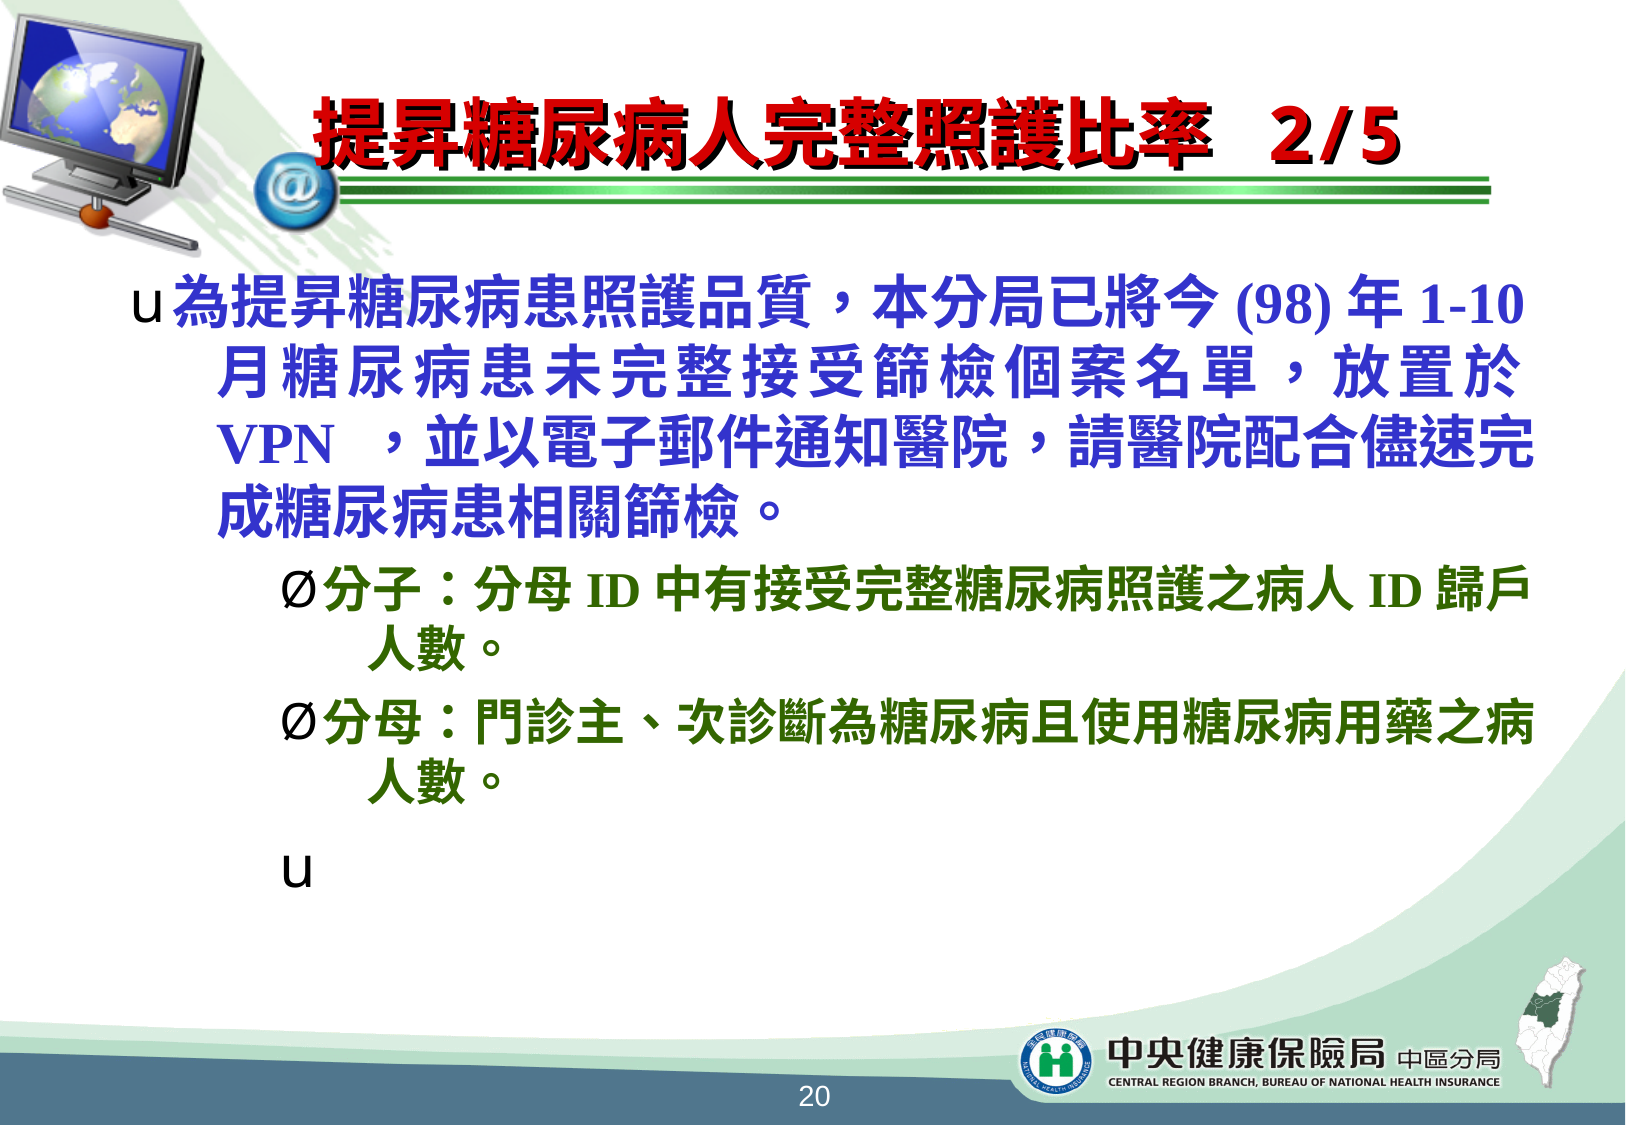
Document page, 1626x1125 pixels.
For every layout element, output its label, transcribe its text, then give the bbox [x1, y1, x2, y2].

text_box 為提昇糖尿病患照護品質，本分局已將今(98)年1-10月糖尿病患未完整接受篩檢個案名單，放置於VPN ，並以電子郵件通知醫院，請醫院配合儘速完成糖尿病患相關篩檢。 分子：分母ID中有接受完整糖尿病照護之病人ID歸戶人數。 分母：門診主、次診斷為糖尿病且使用糖尿病用藥之病人數。 [27, 257, 1551, 938]
text_box [624, 1065, 1005, 1125]
title 提昇糖尿病人完整照護比率 2/5 [296, 61, 1625, 200]
